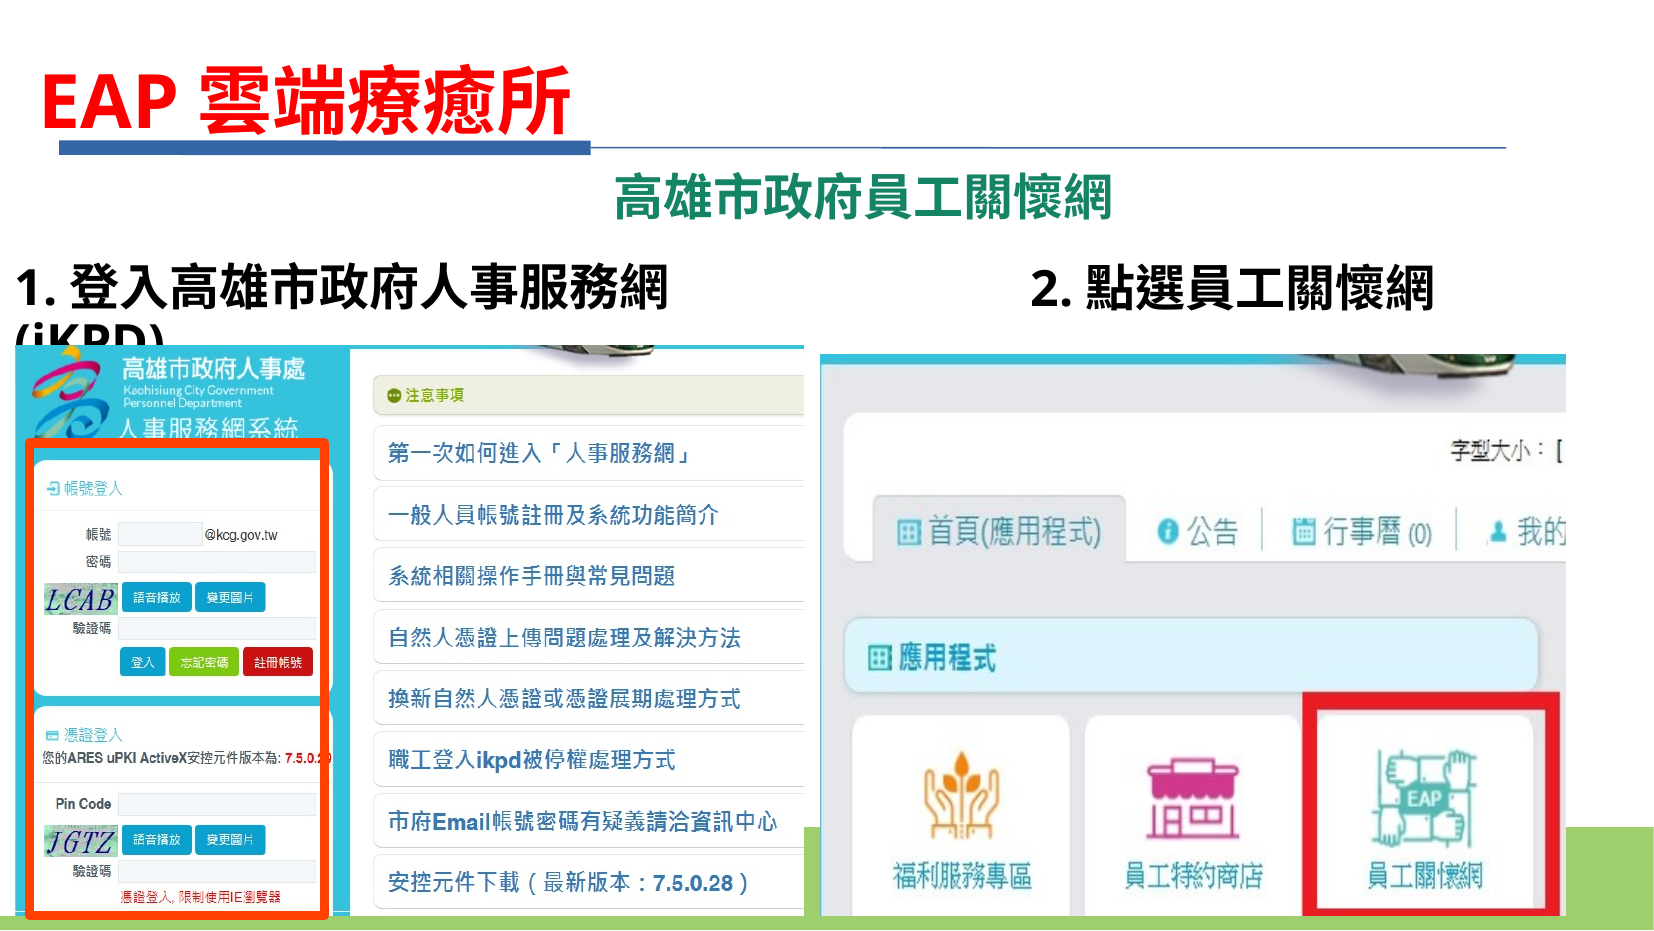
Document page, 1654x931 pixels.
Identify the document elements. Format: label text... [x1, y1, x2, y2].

text_box 2.點選員工關懷網 [1015, 254, 1477, 317]
text_box EAP雲端療癒所 [23, 53, 768, 134]
picture [34, 448, 320, 911]
text_box 高雄市政府員工關懷網 [598, 162, 1160, 238]
text_box [88, 19, 1565, 187]
text_box 1.登入高雄市政府人事服務網(iKPD) [0, 253, 845, 330]
picture [0, 345, 804, 916]
picture [820, 354, 1566, 916]
